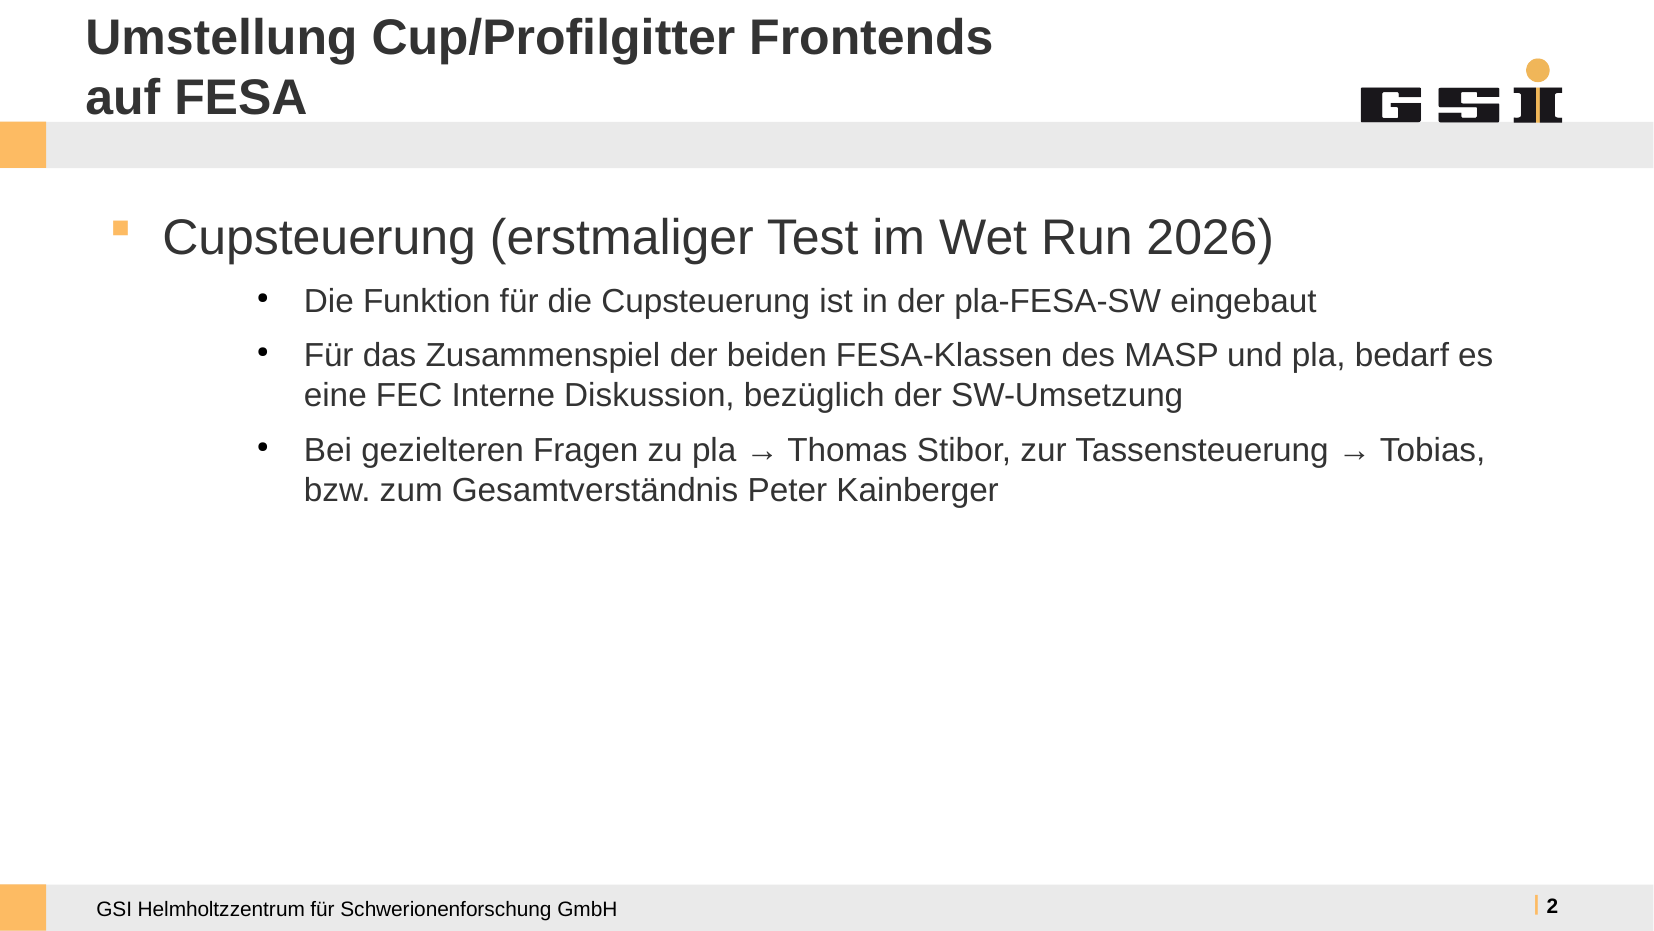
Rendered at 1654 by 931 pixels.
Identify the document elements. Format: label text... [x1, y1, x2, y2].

picture [1359, 56, 1564, 125]
title Umstellung Cup/Profilgitter Frontends auf FESA [70, 55, 1081, 132]
list Cupsteuerung (erstmaliger Test im Wet Run 2026) Die Funktion für die Cupsteuerung ist in der pla-FESA-SW eingebaut Für das Zusammenspiel der beiden FESA-Klassen des MASP und pla, bedarf es eine FEC Interne Diskussion, bezüglich der SW-Umsetzung Bei gezielteren Fragen zu pla → Thomas Stibor, zur Tassensteuerung → Tobias, bzw. zum Gesamtverständnis Peter Kainberger [76, 196, 1562, 862]
